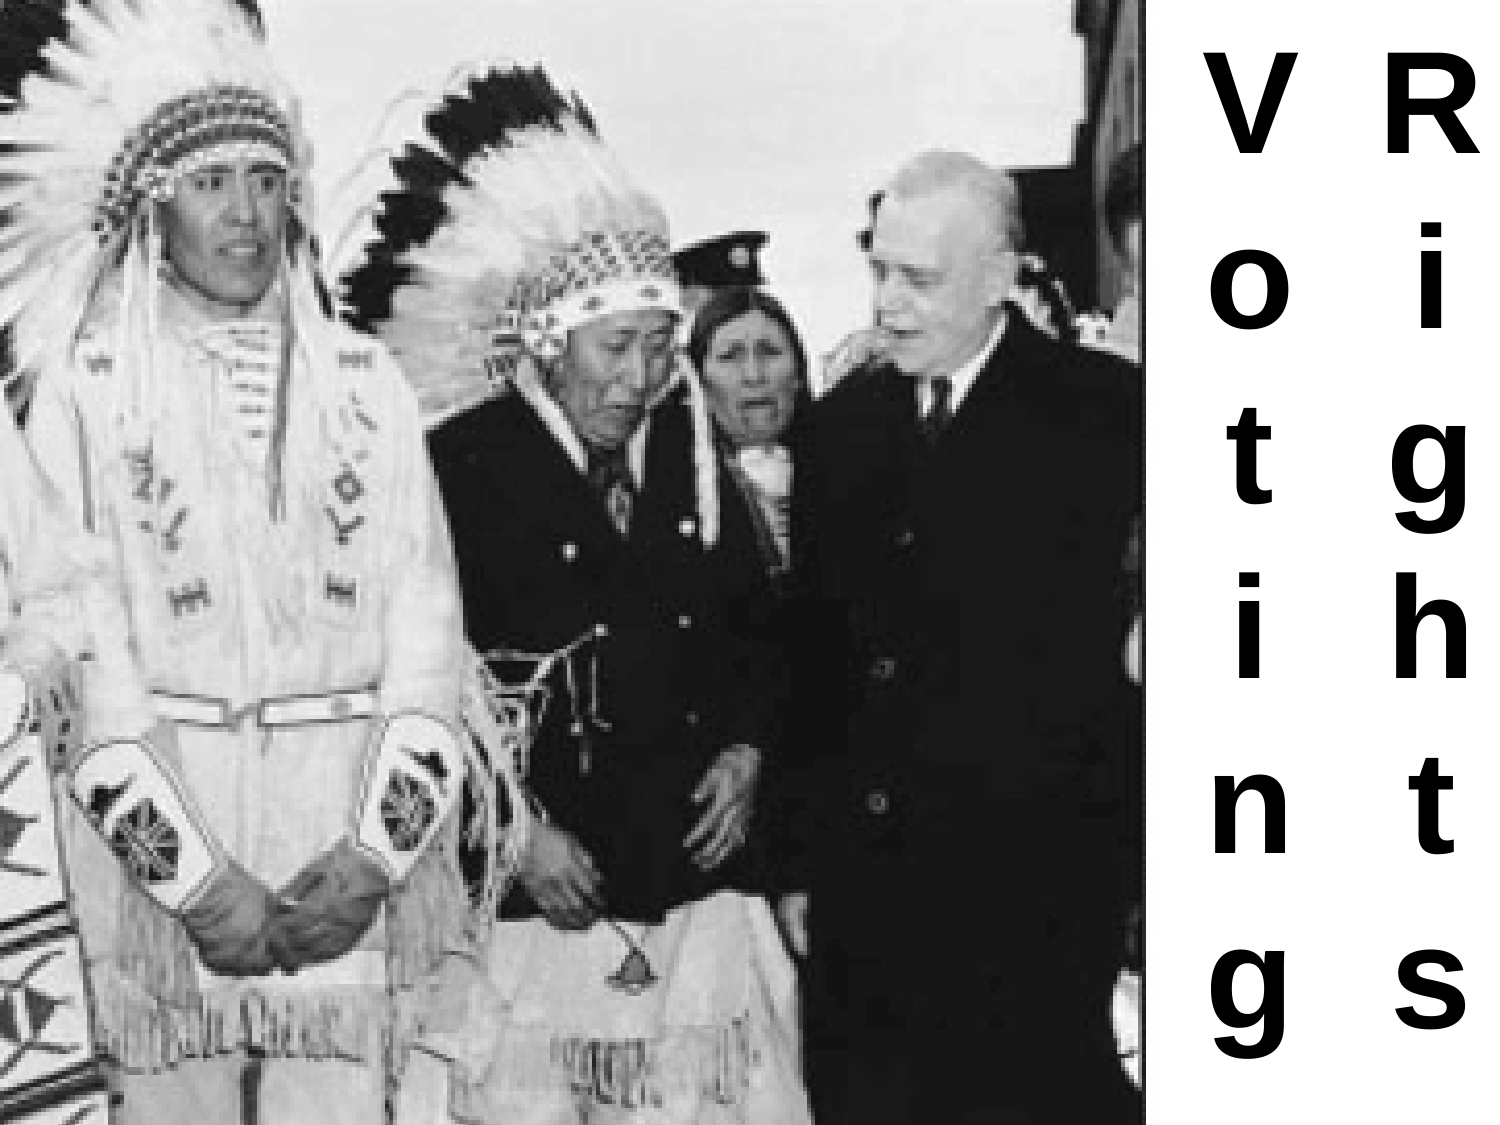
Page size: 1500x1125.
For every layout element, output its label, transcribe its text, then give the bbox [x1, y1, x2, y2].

text_box Rights [1362, 0, 1500, 1065]
picture [0, 0, 1163, 1125]
text_box Vot ing [1187, 0, 1313, 1065]
